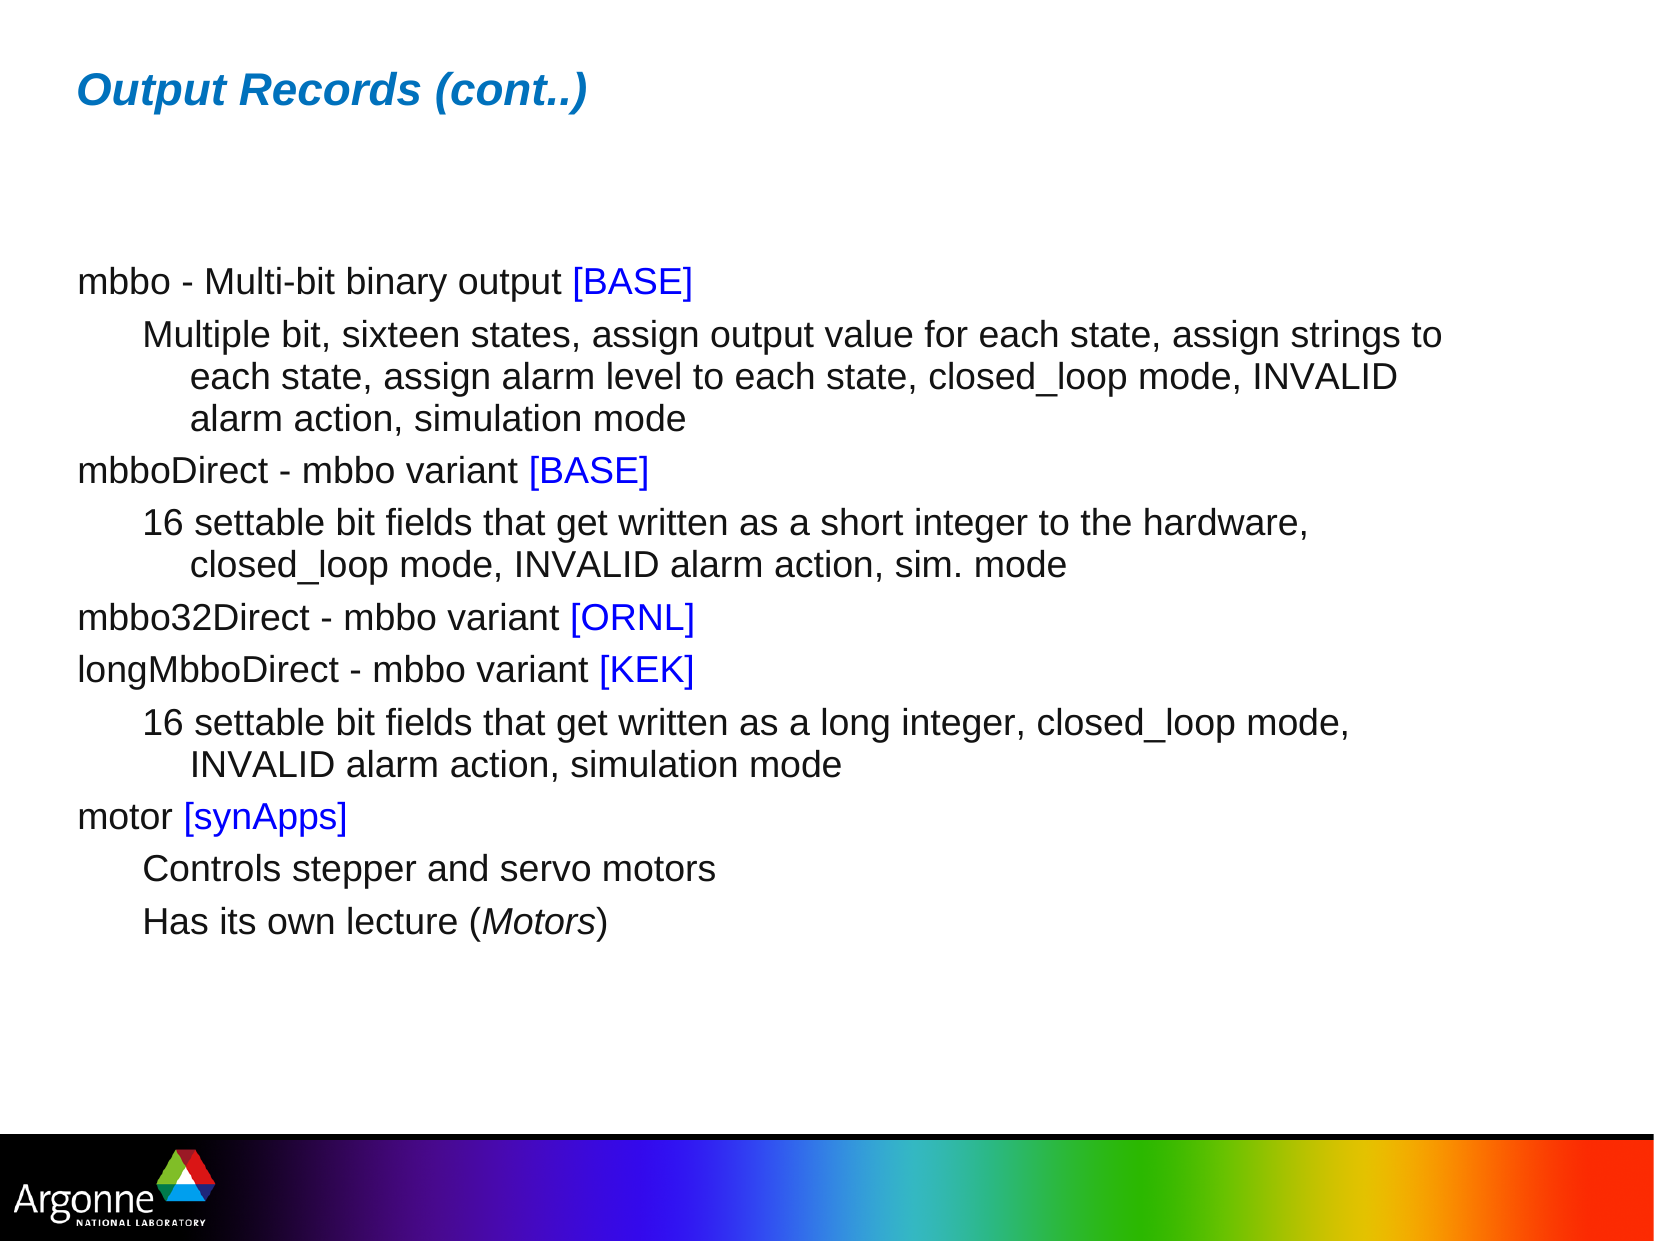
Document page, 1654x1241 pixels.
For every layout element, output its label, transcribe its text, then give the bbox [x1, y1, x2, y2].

title Output Records (cont..) [61, 45, 1500, 123]
picture [0, 1134, 1654, 1241]
list mbbo - Multi-bit binary output [BASE] Multiple bit, sixteen states, assign output value for each state, assign strings to each state, assign alarm level to each state, closed_loop mode, INVALID alarm action, simulation mode mbboDirect - mbbo variant [BASE] 16 settable bit fields that get written as a short integer to the hardware, closed_loop mode, INVALID alarm action, sim. mode mbbo32Direct - mbbo variant [ORNL] longMbboDirect - mbbo variant [KEK] 16 settable bit fields that get written as a long integer, closed_loop mode, INVALID alarm action, simulation mode motor [synApps] Controls stepper and servo motors Has its own lecture (Motors) [62, 253, 1498, 1143]
